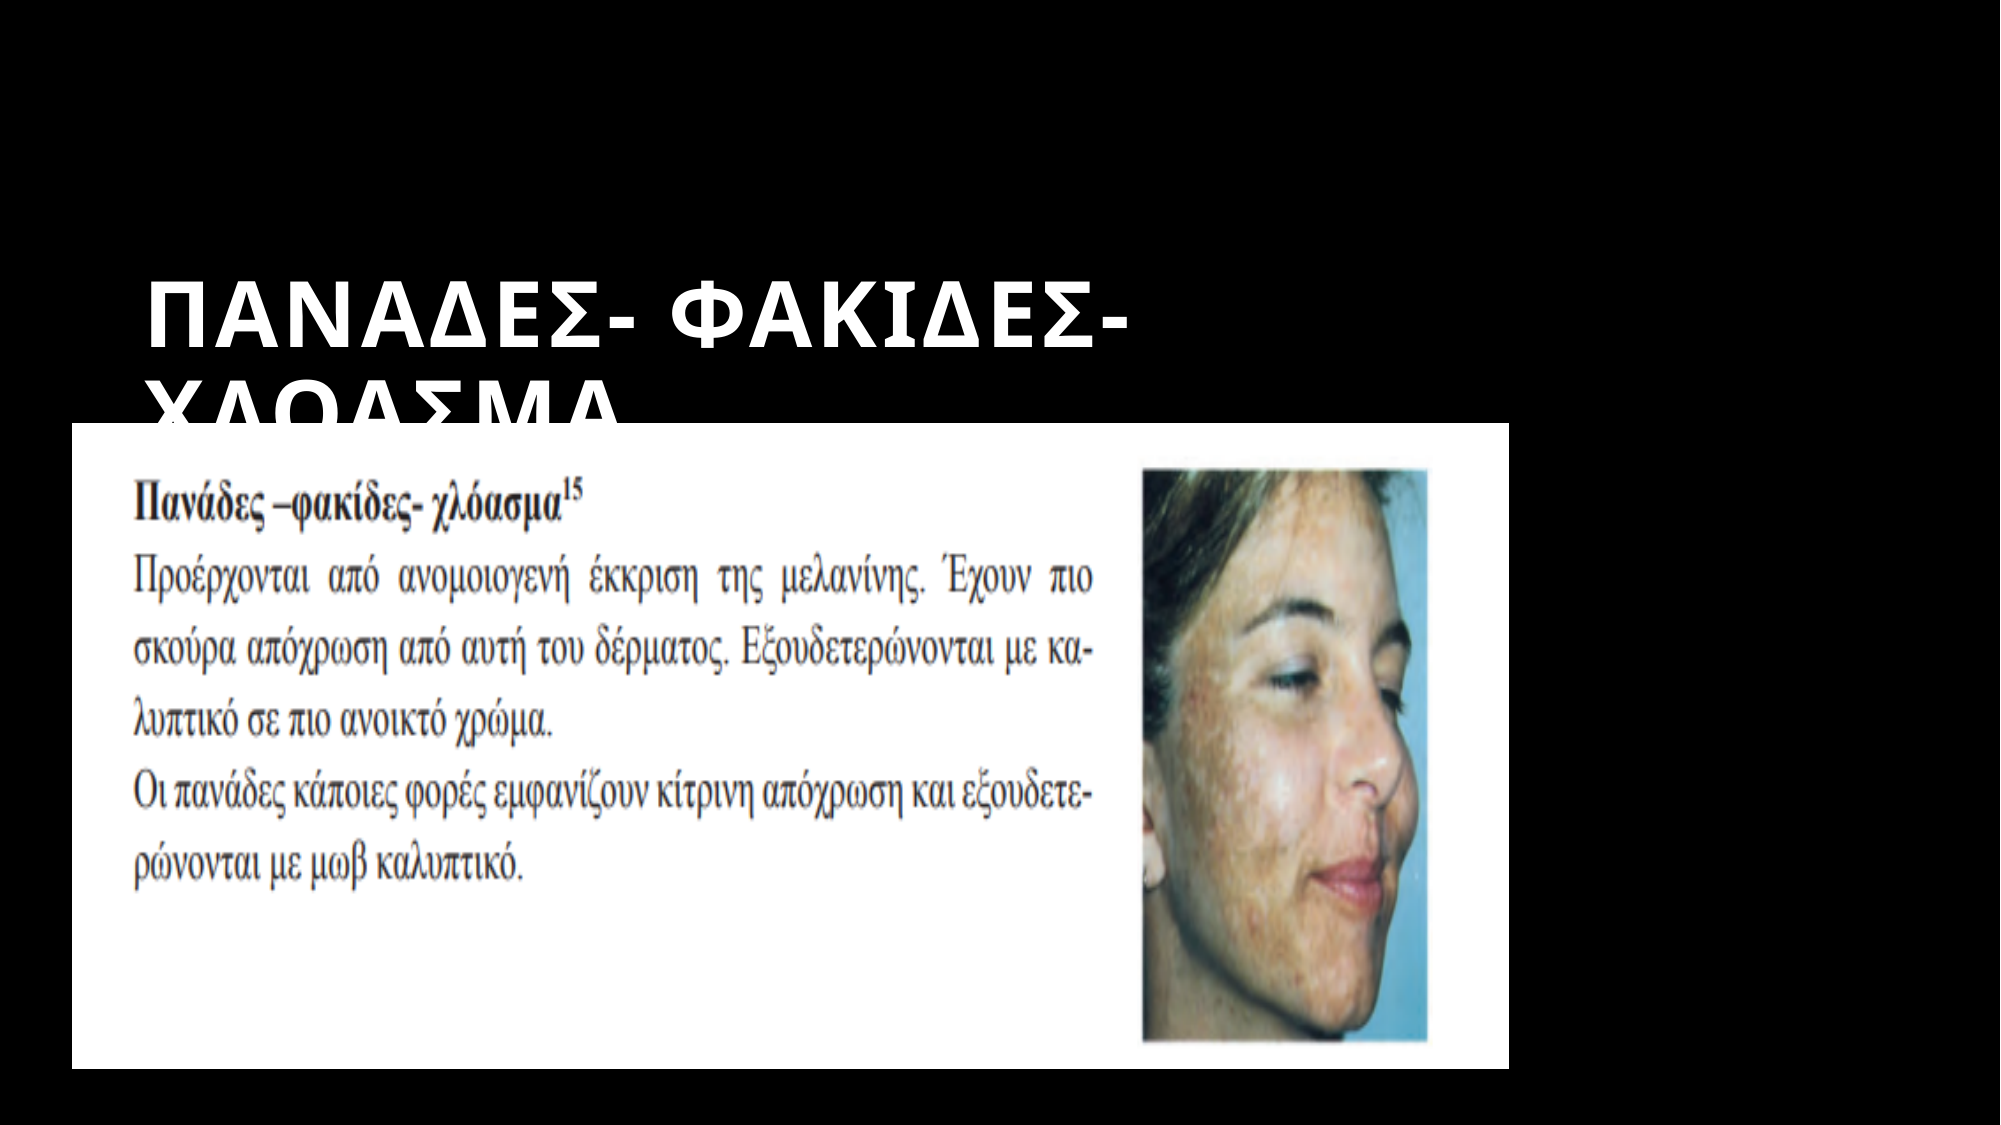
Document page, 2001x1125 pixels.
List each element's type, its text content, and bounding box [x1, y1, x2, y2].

picture [72, 423, 1509, 1069]
title ΠΑΝΑΔΕΣ- ΦΑΚΙΔΕΣ-ΧΛΟΑΣΜΑ [125, 249, 1626, 458]
